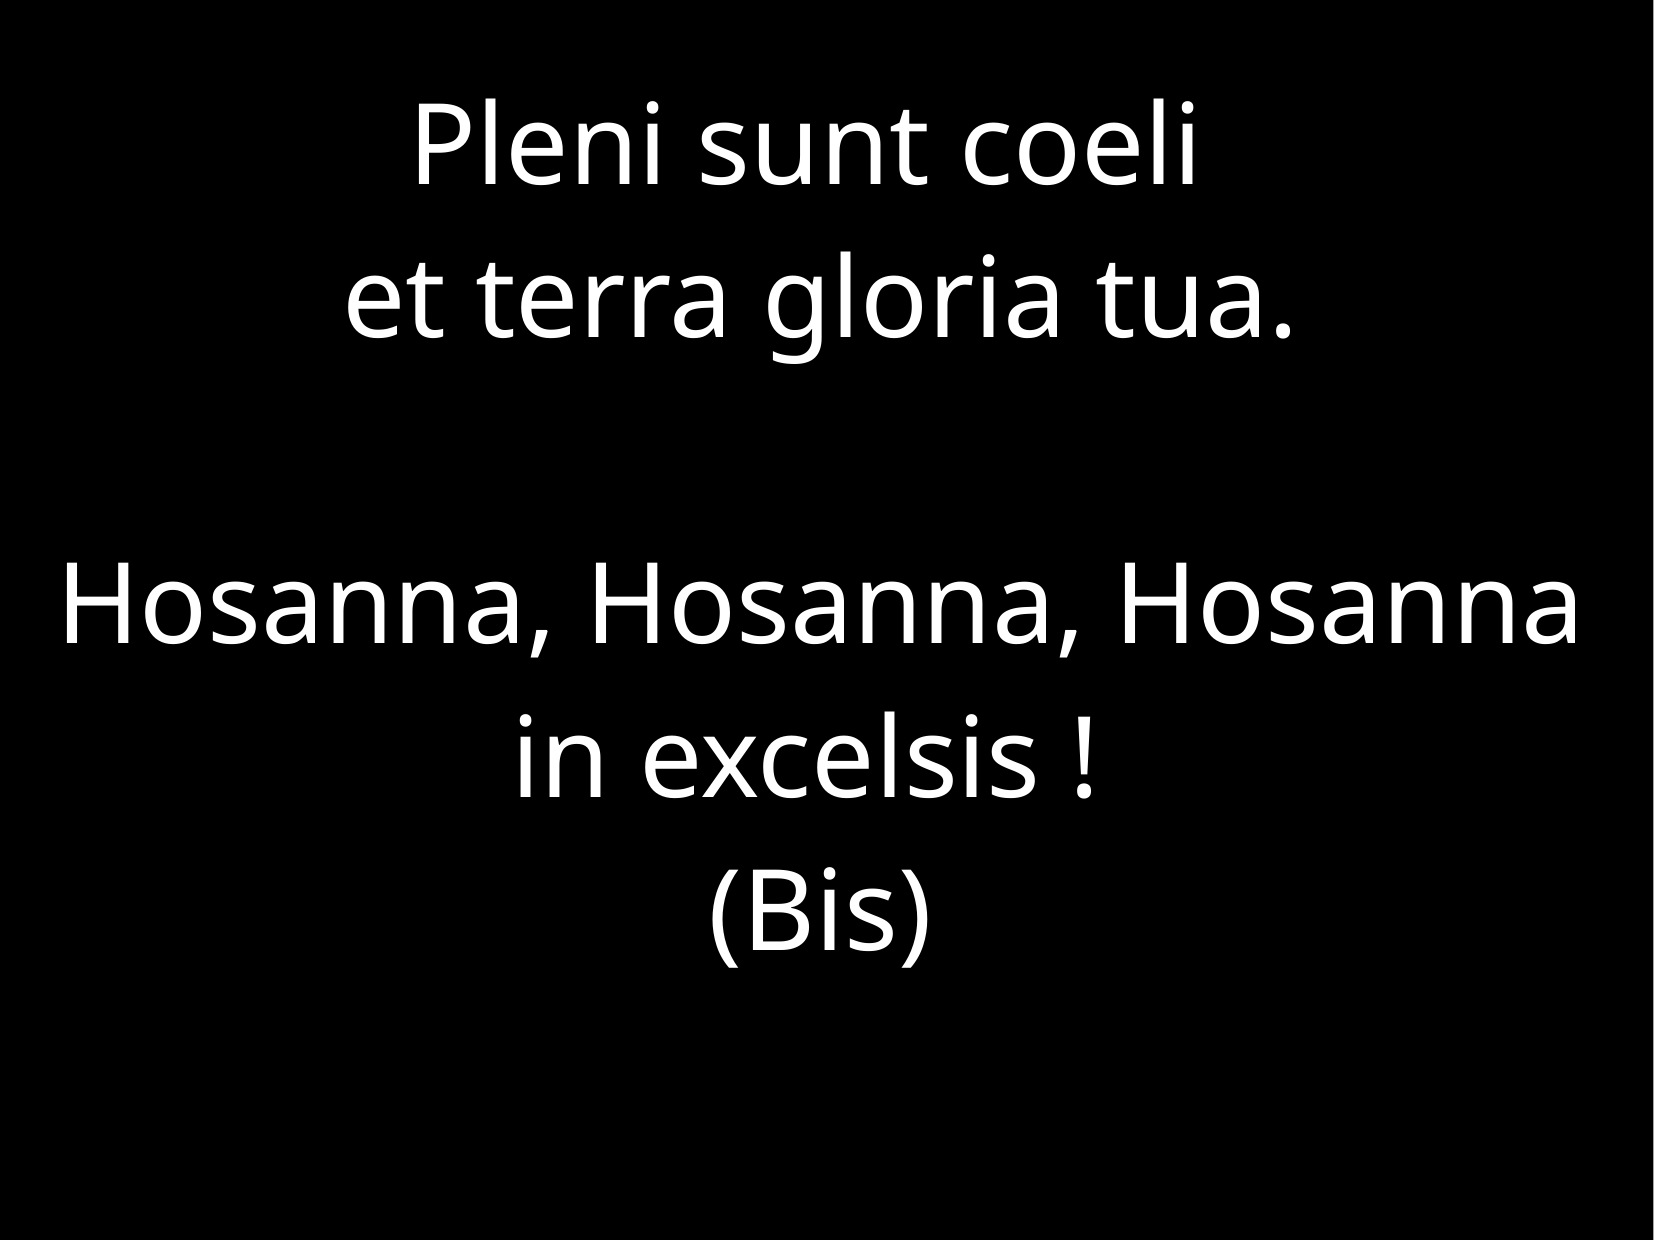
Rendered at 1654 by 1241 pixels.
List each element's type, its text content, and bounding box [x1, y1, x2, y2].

subtitle Pleni sunt coeli et terra gloria tua. Hosanna, Hosanna, Hosanna in excelsis ! (Bis) [35, 43, 1607, 1004]
